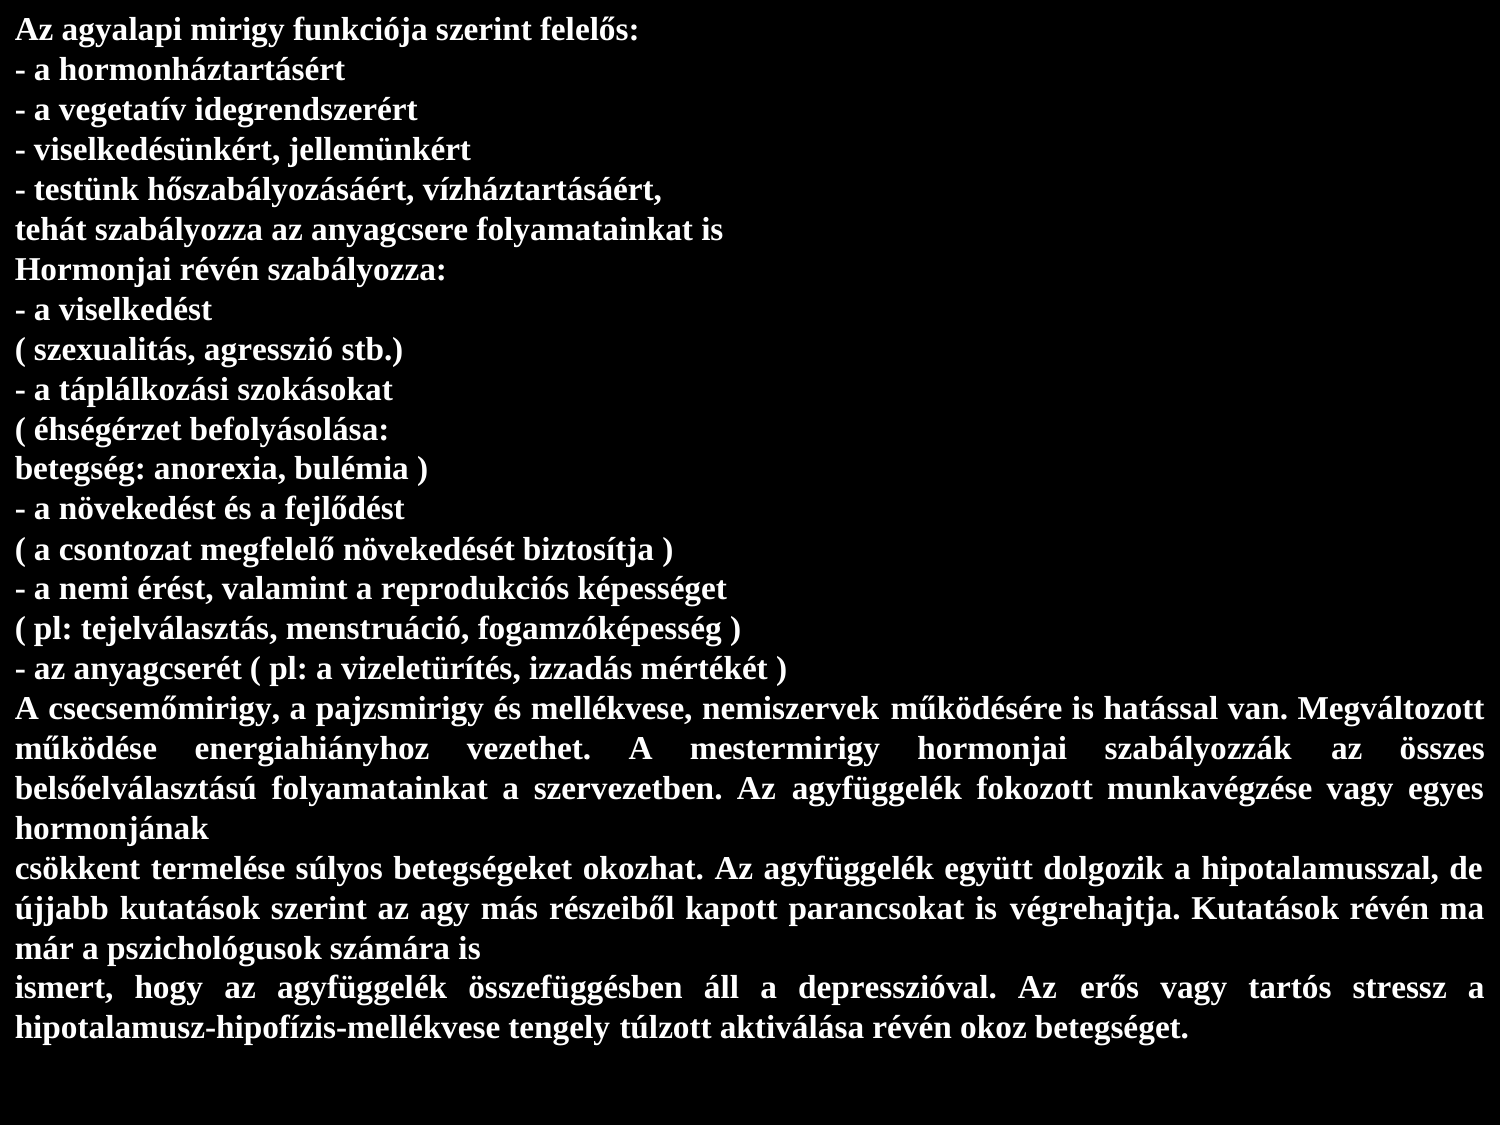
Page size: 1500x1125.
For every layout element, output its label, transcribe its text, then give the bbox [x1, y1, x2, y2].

text_box Az agyalapi mirigy funkciója szerint felelős: - a hormonháztartásért - a vegetatív idegrendszerért - viselkedésünkért, jellemünkért - testünk hőszabályozásáért, vízháztartásáért, tehát szabályozza az anyagcsere folyamatainkat is Hormonjai révén szabályozza: - a viselkedést ( szexualitás, agresszió stb.) - a táplálkozási szokásokat ( éhségérzet befolyásolása: betegség: anorexia, bulémia ) - a növekedést és a fejlődést ( a csontozat megfelelő növekedését biztosítja ) - a nemi érést, valamint a reprodukciós képességet ( pl: tejelválasztás, menstruáció, fogamzóképesség ) - az anyagcserét ( pl: a vizeletürítés, izzadás mértékét ) A csecsemőmirigy, a pajzsmirigy és mellékvese, nemiszervek működésére is hatással van. Megváltozott működése energiahiányhoz vezethet. A mestermirigy hormonjai szabályozzák az összes belsőelválasztású folyamatainkat a szervezetben. Az agyfüggelék fokozott munkavégzése vagy egyes hormonjának csökkent termelése súlyos betegségeket okozhat. Az agyfüggelék együtt dolgozik a hipotalamusszal, de újjabb kutatások szerint az agy más részeiből kapott parancsokat is végrehajtja. Kutatások révén ma már a pszichológusok számára is ismert, hogy az agyfüggelék összefüggésben áll a depresszióval. Az erős vagy tartós stressz a hipotalamusz-hipofízis-mellékvese tengely túlzott aktiválása révén okoz betegséget. [0, 0, 1500, 1054]
